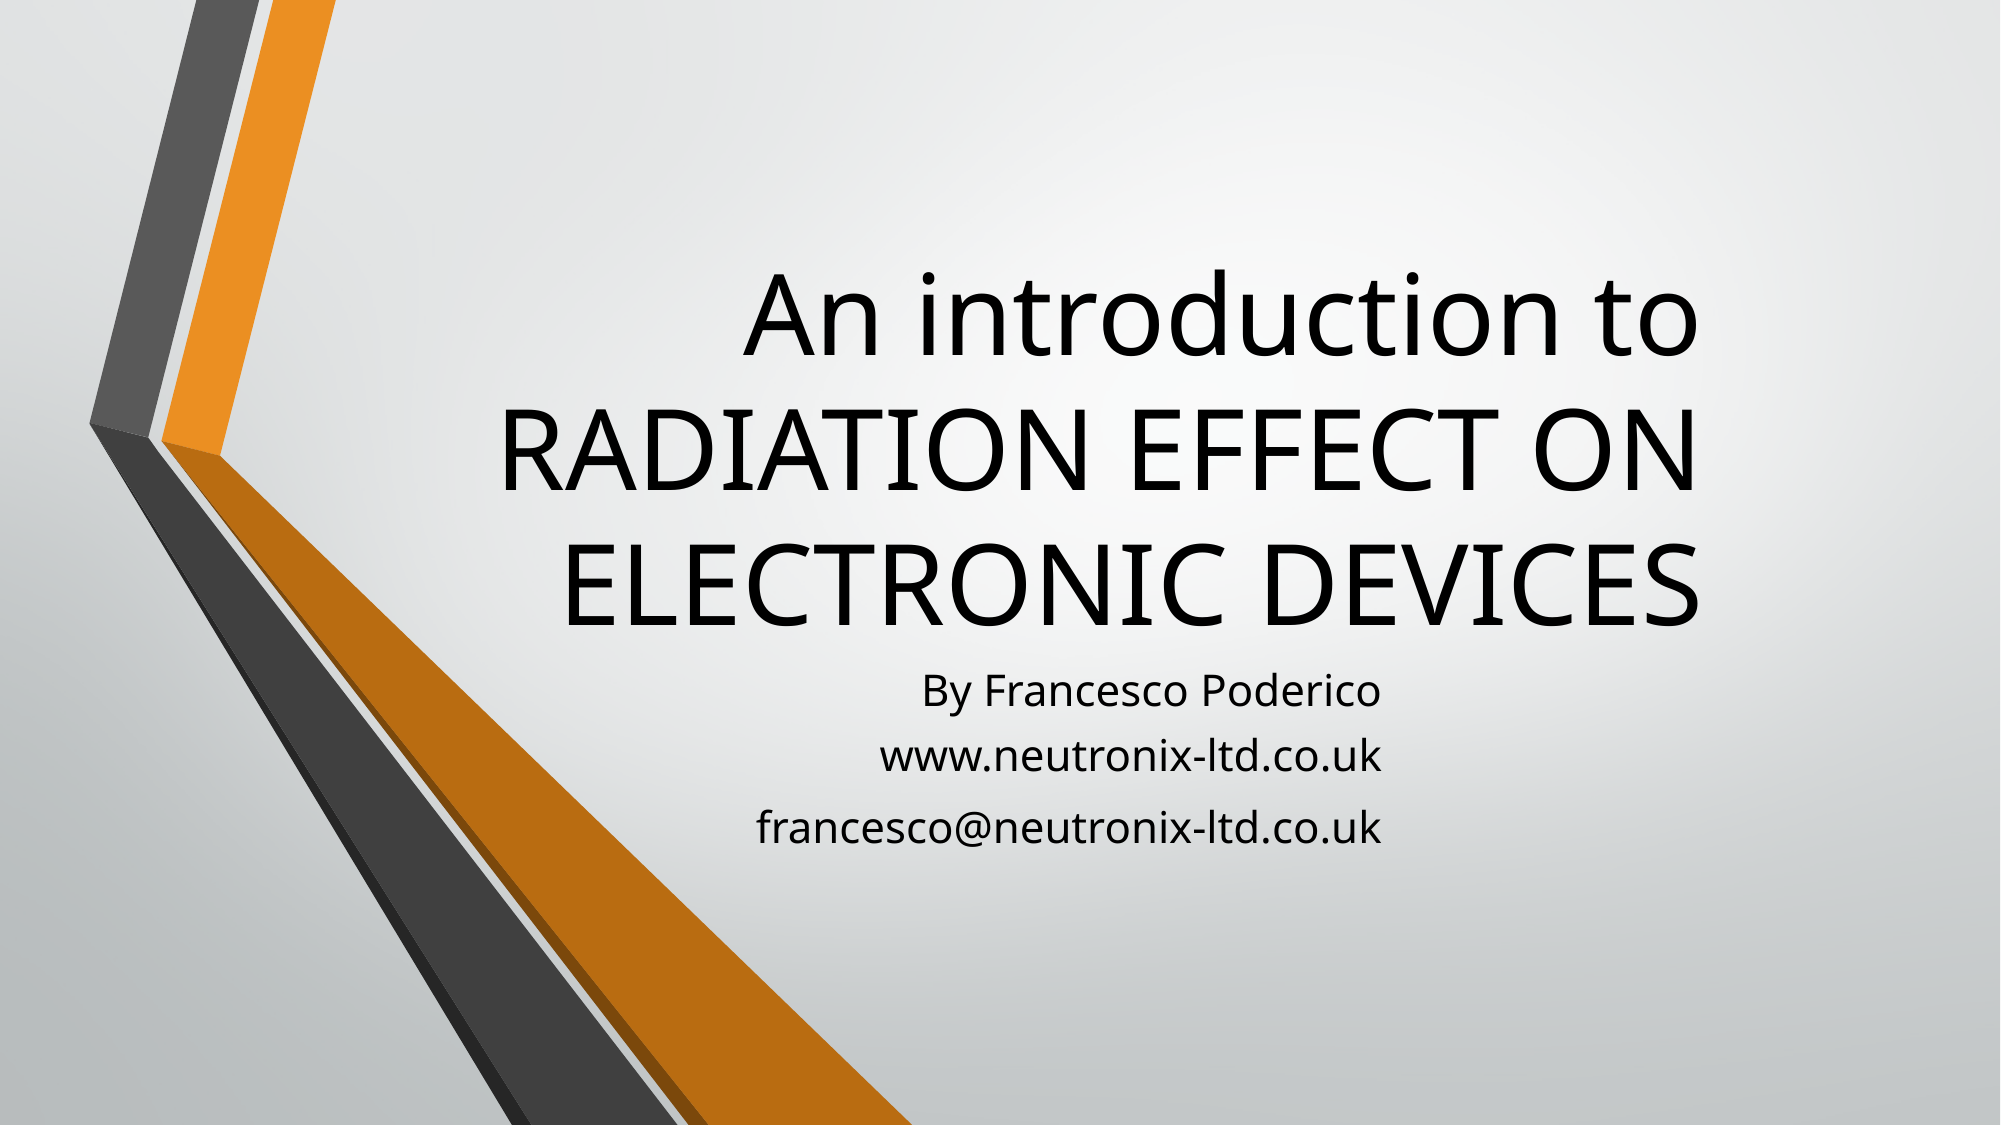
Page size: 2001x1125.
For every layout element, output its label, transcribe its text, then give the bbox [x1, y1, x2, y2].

title An introduction to RADIATION EFFECT ON ELECTRONIC DEVICES [480, 226, 1887, 656]
subtitle By Francesco Poderico www.neutronix-ltd.co.uk francesco@neutronix-ltd.co.uk [740, 655, 1887, 1058]
